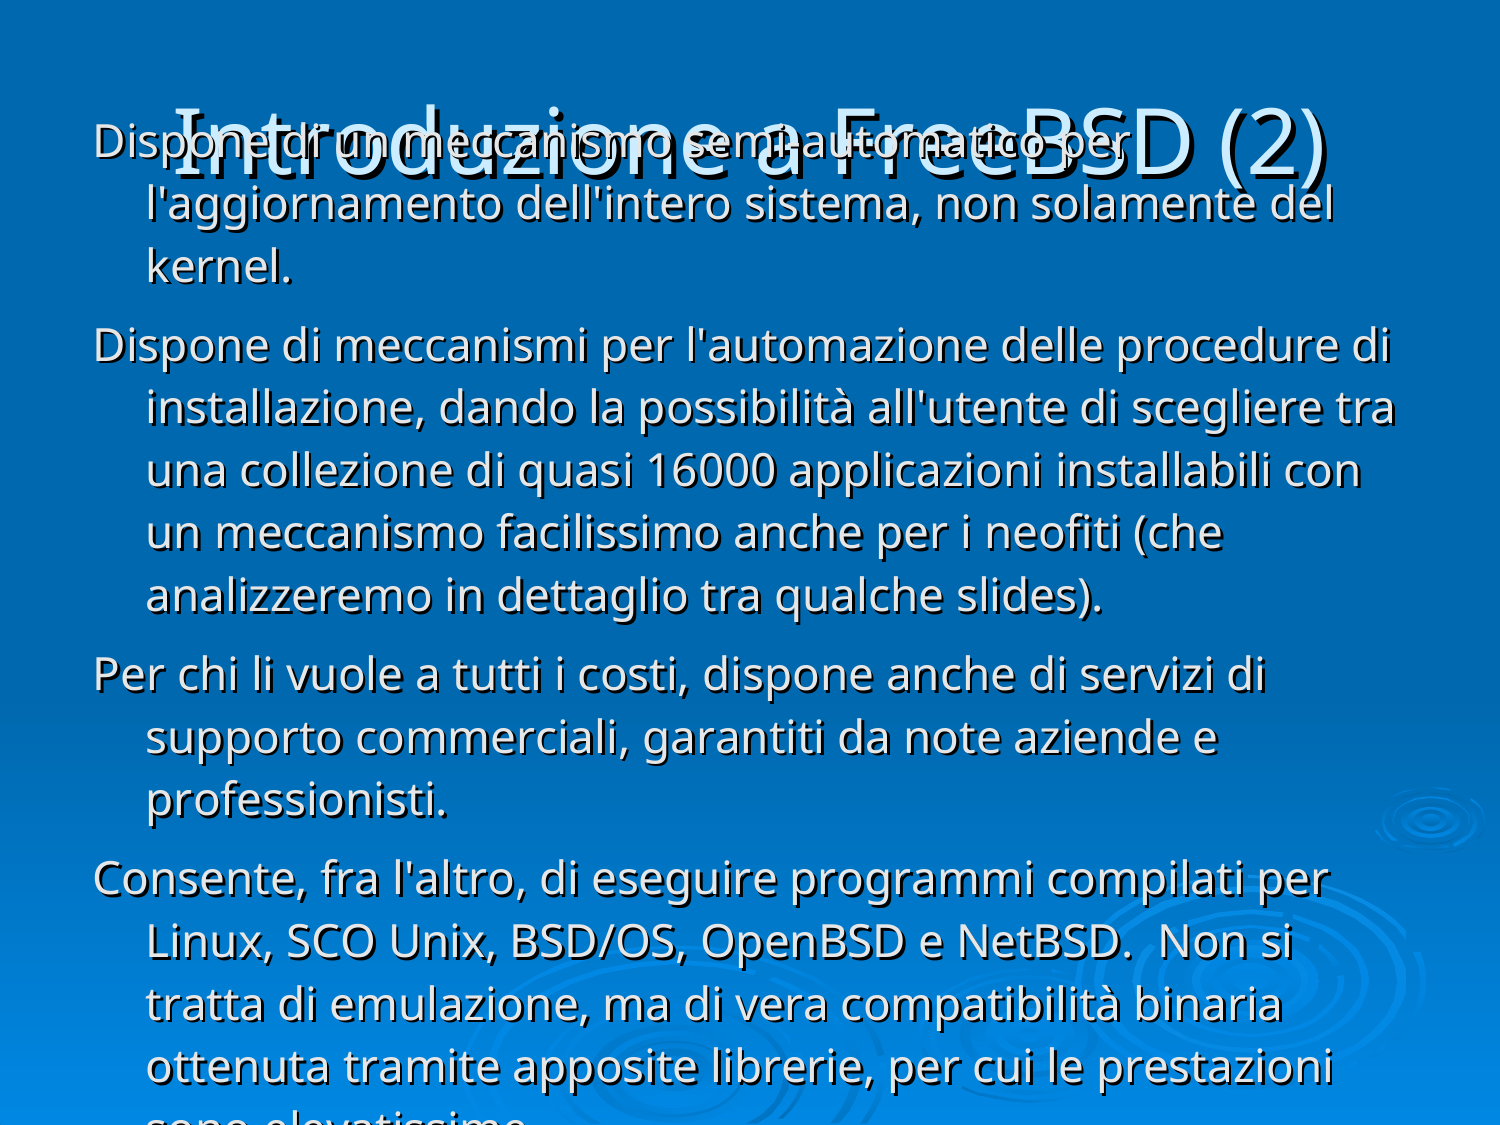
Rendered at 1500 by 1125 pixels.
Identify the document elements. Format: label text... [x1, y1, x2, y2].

subtitle Dispone di un meccanismo semi-automatico per l'aggiornamento dell'intero sistema, non solamente del kernel. Dispone di meccanismi per l'automazione delle procedure di installazione, dando la possibilità all'utente di scegliere tra una collezione di quasi 16000 applicazioni installabili con un meccanismo facilissimo anche per i neofiti (che analizzeremo in dettaglio tra qualche slides). Per chi li vuole a tutti i costi, dispone anche di servizi di supporto commerciali, garantiti da note aziende e professionisti. Consente, fra l'altro, di eseguire programmi compilati per Linux, SCO Unix, BSD/OS, OpenBSD e NetBSD. Non si tratta di emulazione, ma di vera compatibilità binaria ottenuta tramite apposite librerie, per cui le prestazioni sono elevatissime. [75, 193, 1426, 1073]
title Introduzione a FreeBSD (2) [75, 21, 1426, 193]
